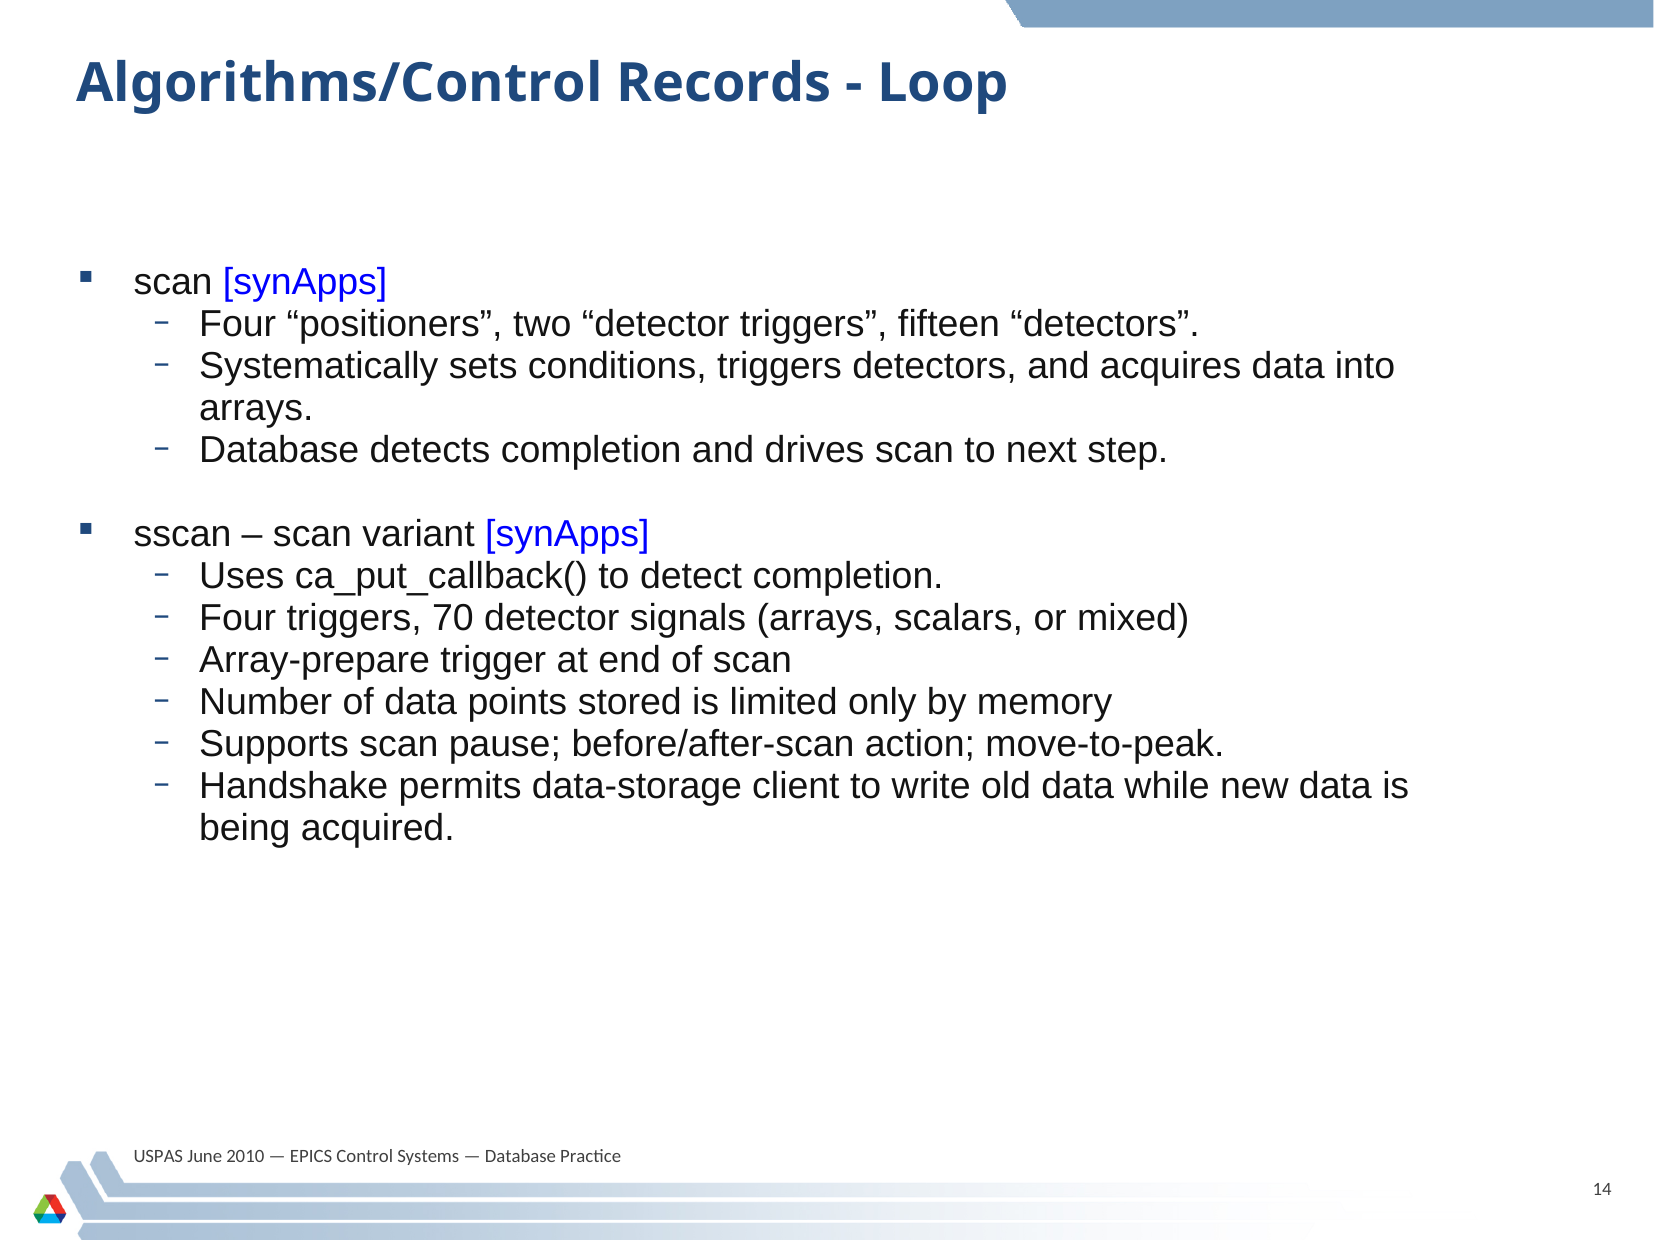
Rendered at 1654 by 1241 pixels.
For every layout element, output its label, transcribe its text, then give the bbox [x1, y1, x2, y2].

picture [0, 0, 1654, 29]
picture [0, 1143, 1654, 1240]
list scan [synApps] Four “positioners”, two “detector triggers”, fifteen “detectors”. Systematically sets conditions, triggers detectors, and acquires data into arrays. Database detects completion and drives scan to next step. sscan – scan variant [synApps] Uses ca_put_callback() to detect completion. Four triggers, 70 detector signals (arrays, scalars, or mixed) Array-prepare trigger at end of scan Number of data points stored is limited only by memory Supports scan pause; before/after-scan action; move-to-peak. Handshake permits data-storage client to write old data while new data is being acquired. [62, 253, 1498, 1014]
title Algorithms/Control Records - Loop [61, 51, 1500, 123]
